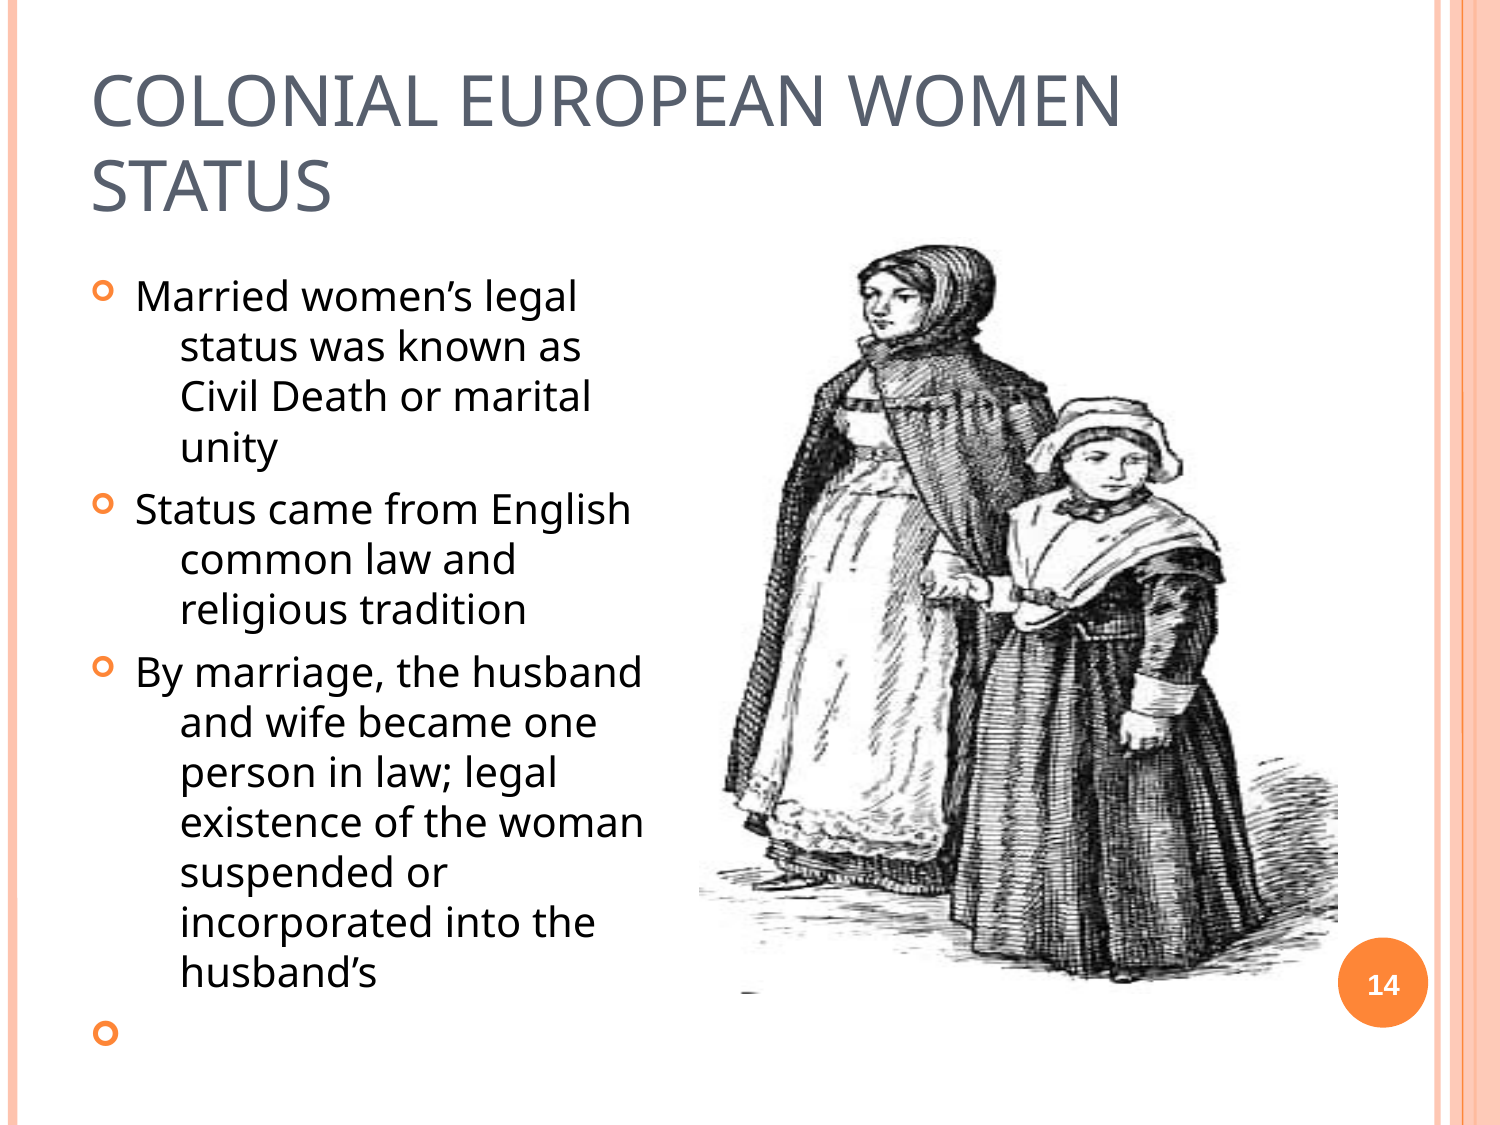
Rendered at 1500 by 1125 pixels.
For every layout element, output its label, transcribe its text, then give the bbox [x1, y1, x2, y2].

picture [699, 237, 1338, 994]
text_box [1333, 940, 1434, 1027]
list Married women’s legal status was known as Civil Death or marital unity Status came from English common law and religious tradition By marriage, the husband and wife became one person in law; legal existence of the woman suspended or incorporated into the husband’s [75, 262, 676, 1013]
title Colonial European Women Status [75, 45, 1300, 233]
